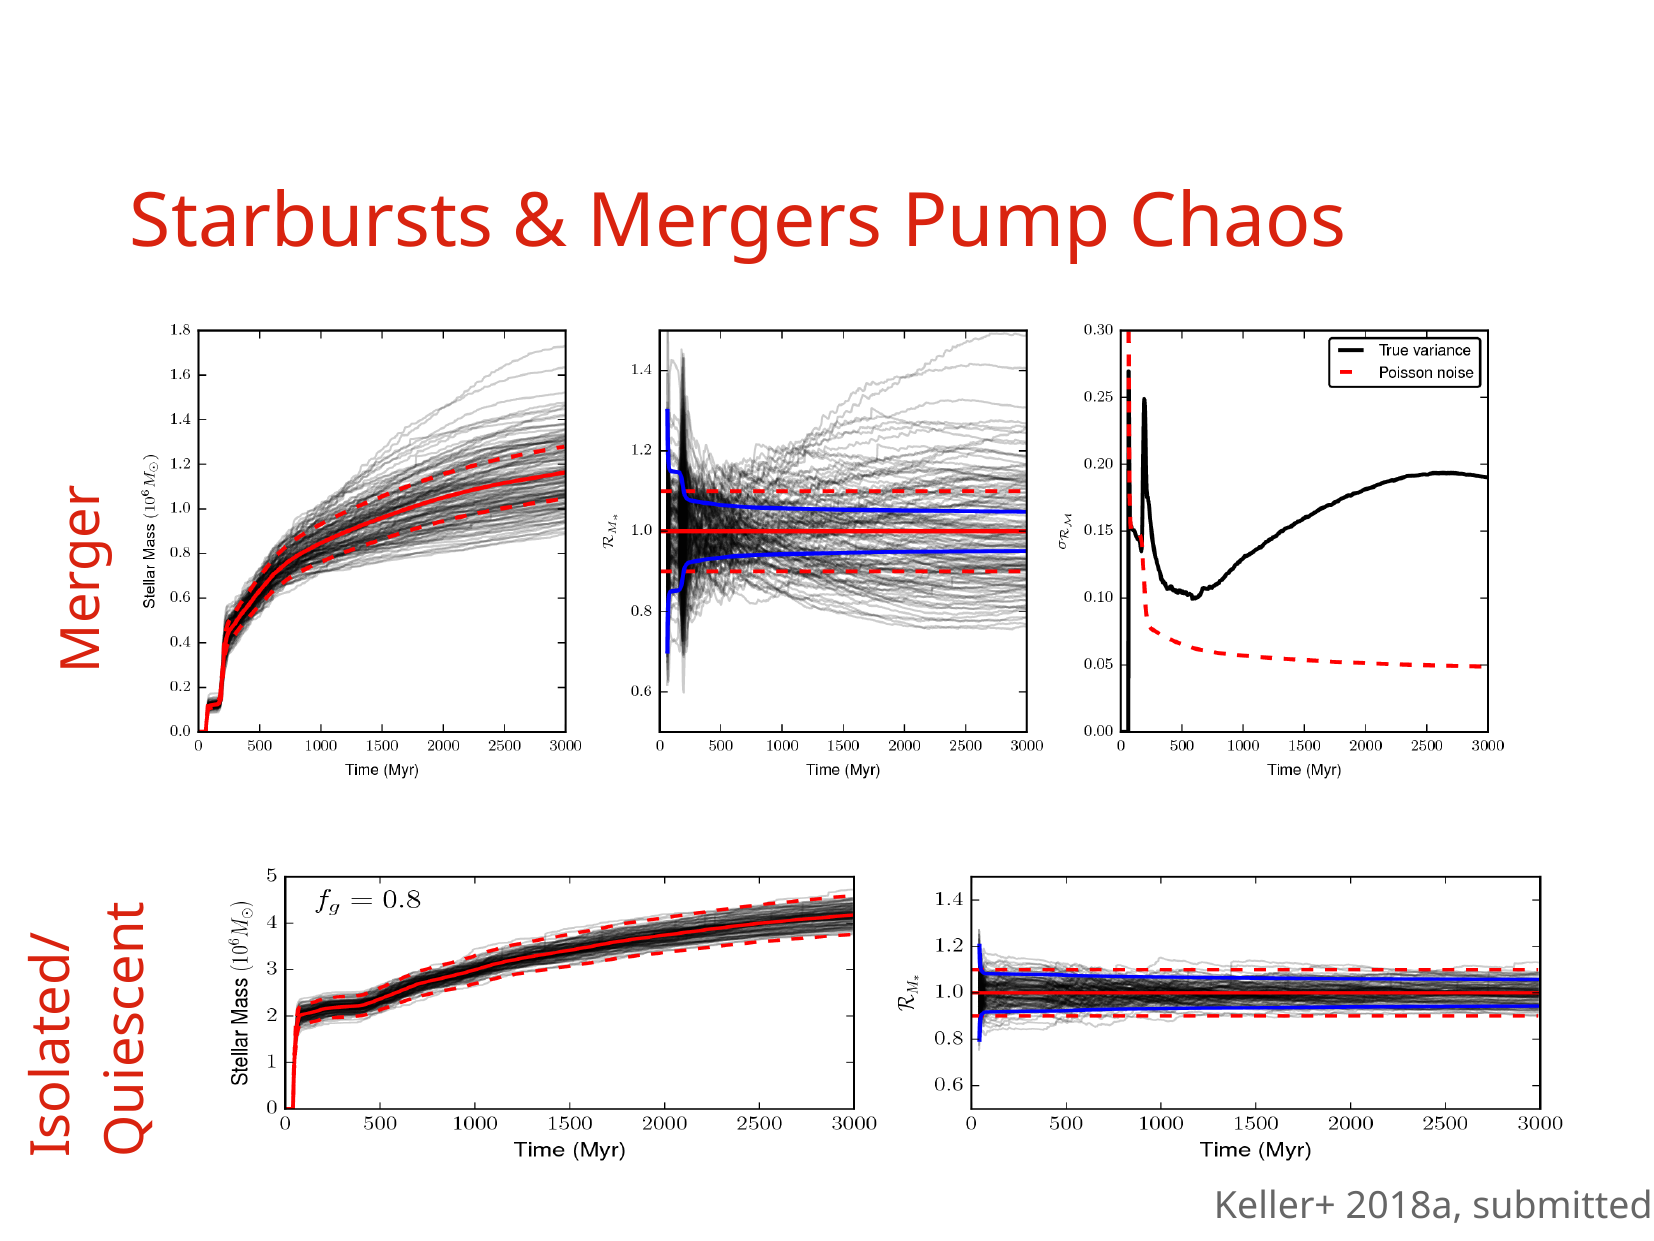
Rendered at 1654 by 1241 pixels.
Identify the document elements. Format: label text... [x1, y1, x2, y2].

title Isolated/ Quiescent [0, 744, 260, 1158]
title Starbursts & Mergers Pump Chaos [129, 153, 1518, 281]
text_box Keller+ 2018a, submitted [1199, 1171, 1654, 1229]
picture [188, 862, 1577, 1241]
picture [129, 309, 1518, 792]
title Merger [15, 389, 142, 674]
